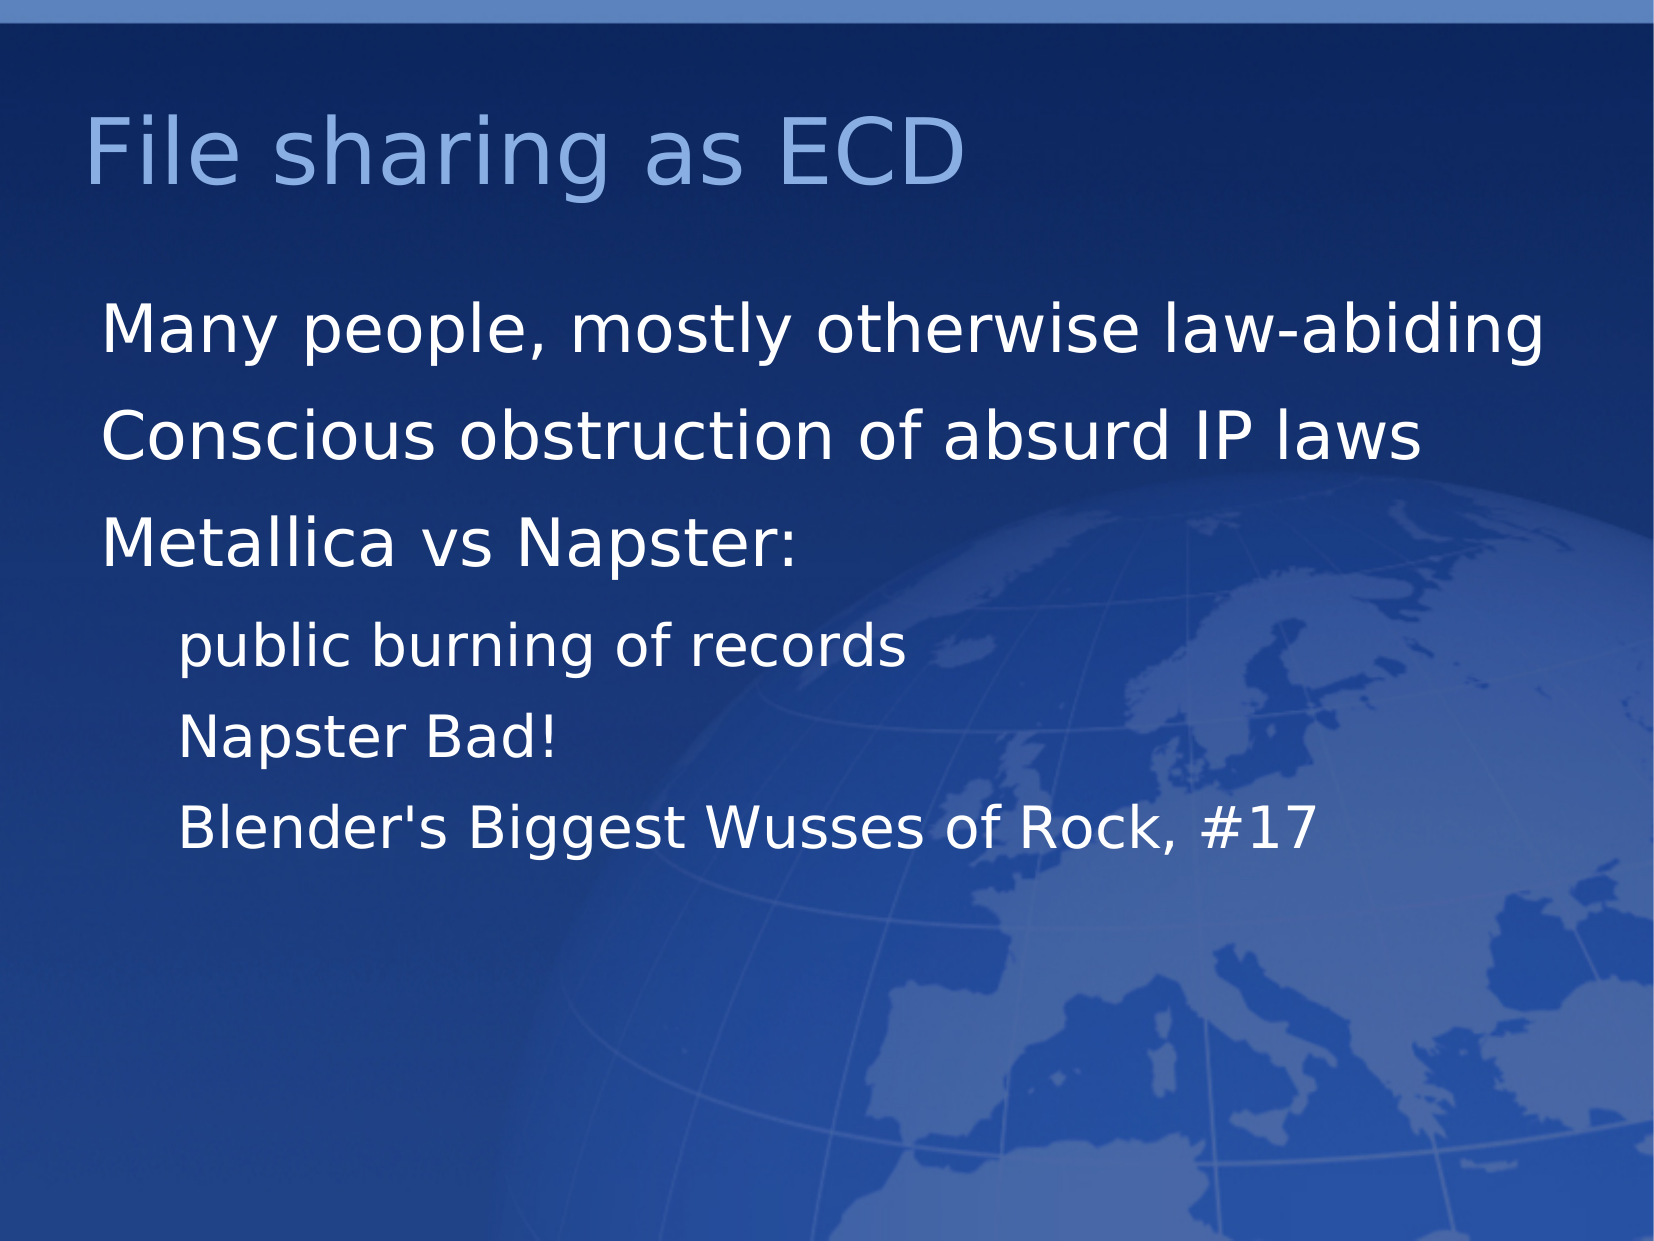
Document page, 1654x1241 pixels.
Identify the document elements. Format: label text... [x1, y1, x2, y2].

list Many people, mostly otherwise law-abiding Conscious obstruction of absurd IP laws Metallica vs Napster: public burning of records Napster Bad! Blender's Biggest Wusses of Rock, #17 [82, 290, 1571, 1094]
title File sharing as ECD [82, 56, 1571, 250]
picture [0, 0, 1654, 1241]
